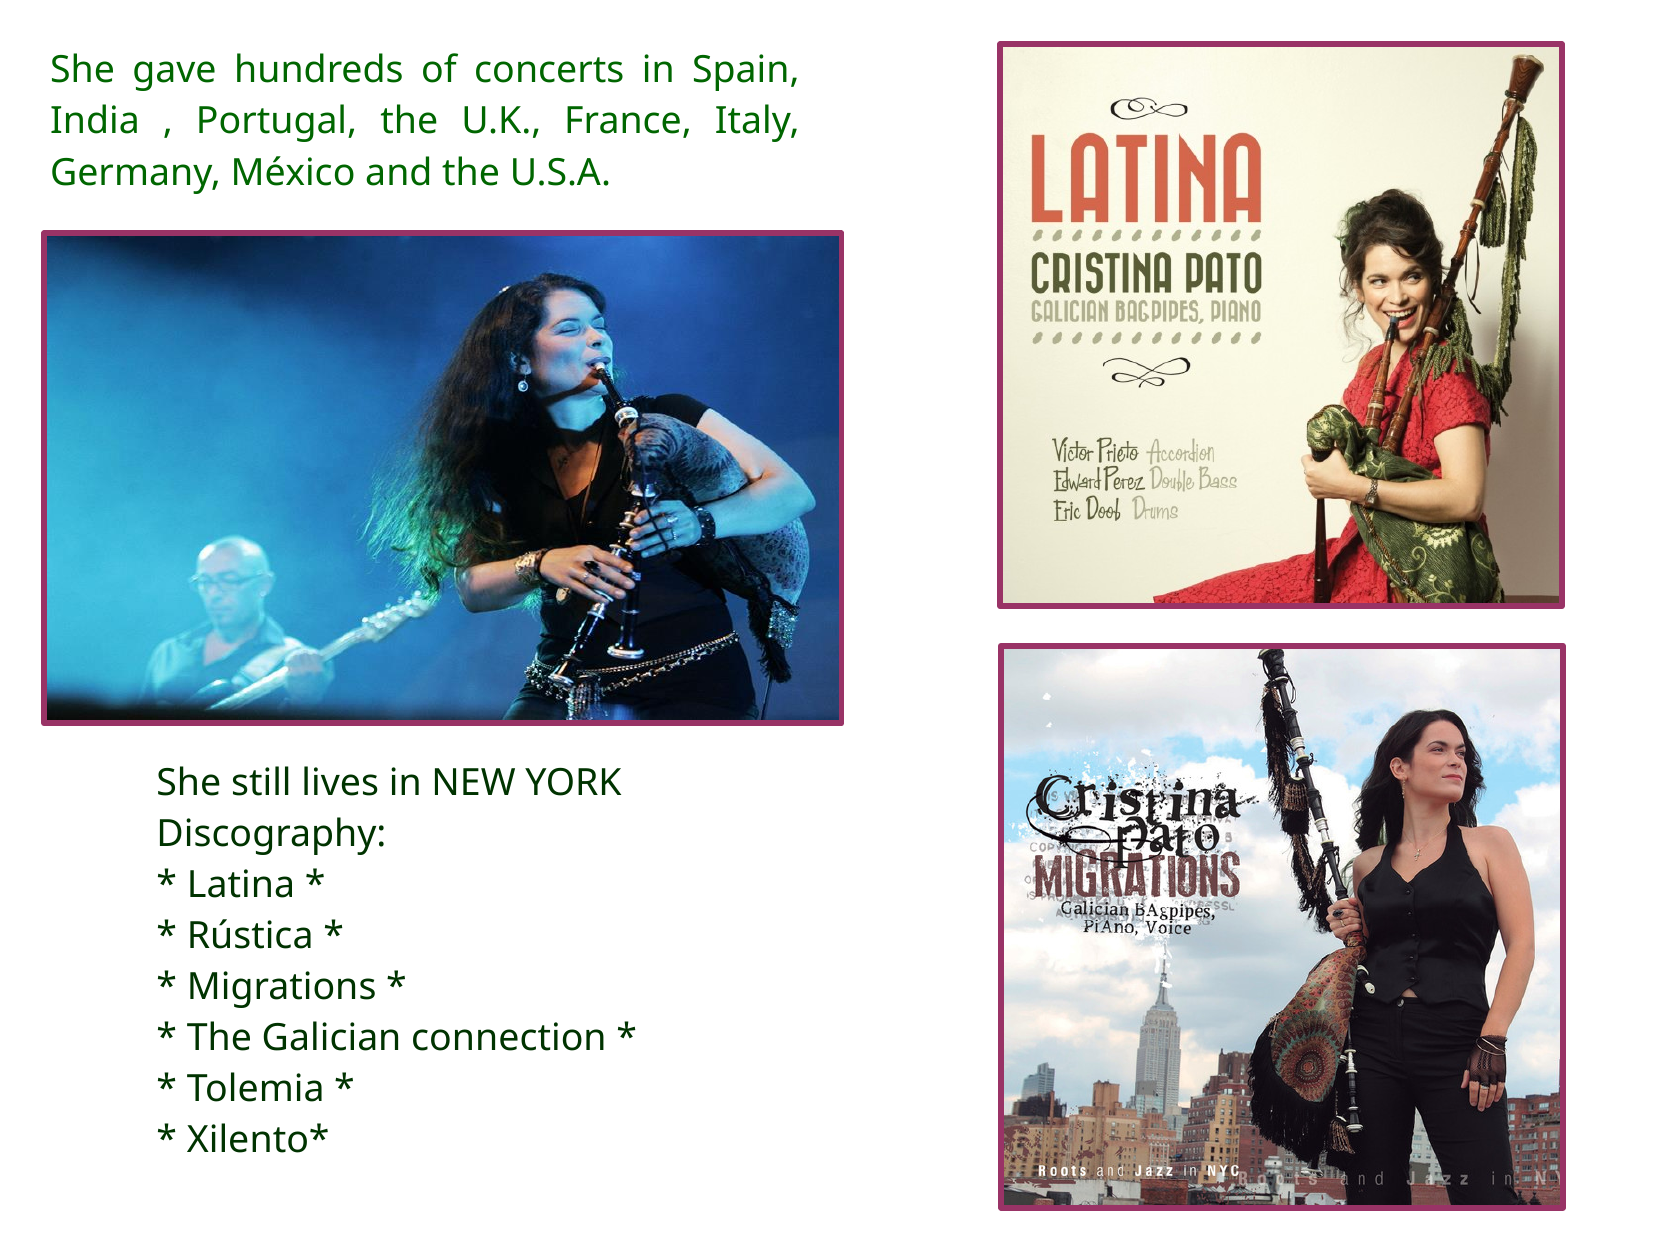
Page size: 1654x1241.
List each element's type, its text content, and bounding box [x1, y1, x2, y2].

picture [47, 236, 839, 721]
picture [1002, 47, 1560, 604]
picture [1003, 648, 1561, 1205]
text_box She gave hundreds of concerts in Spain, India , Portugal, the U.K., France, Italy, Germany, México and the U.S.A. [35, 35, 815, 260]
text_box She still lives in NEW YORK Discography: * Latina * * Rústica * * Migrations * * The Galician connection * * Tolemia * * Xilento* [141, 696, 792, 1229]
